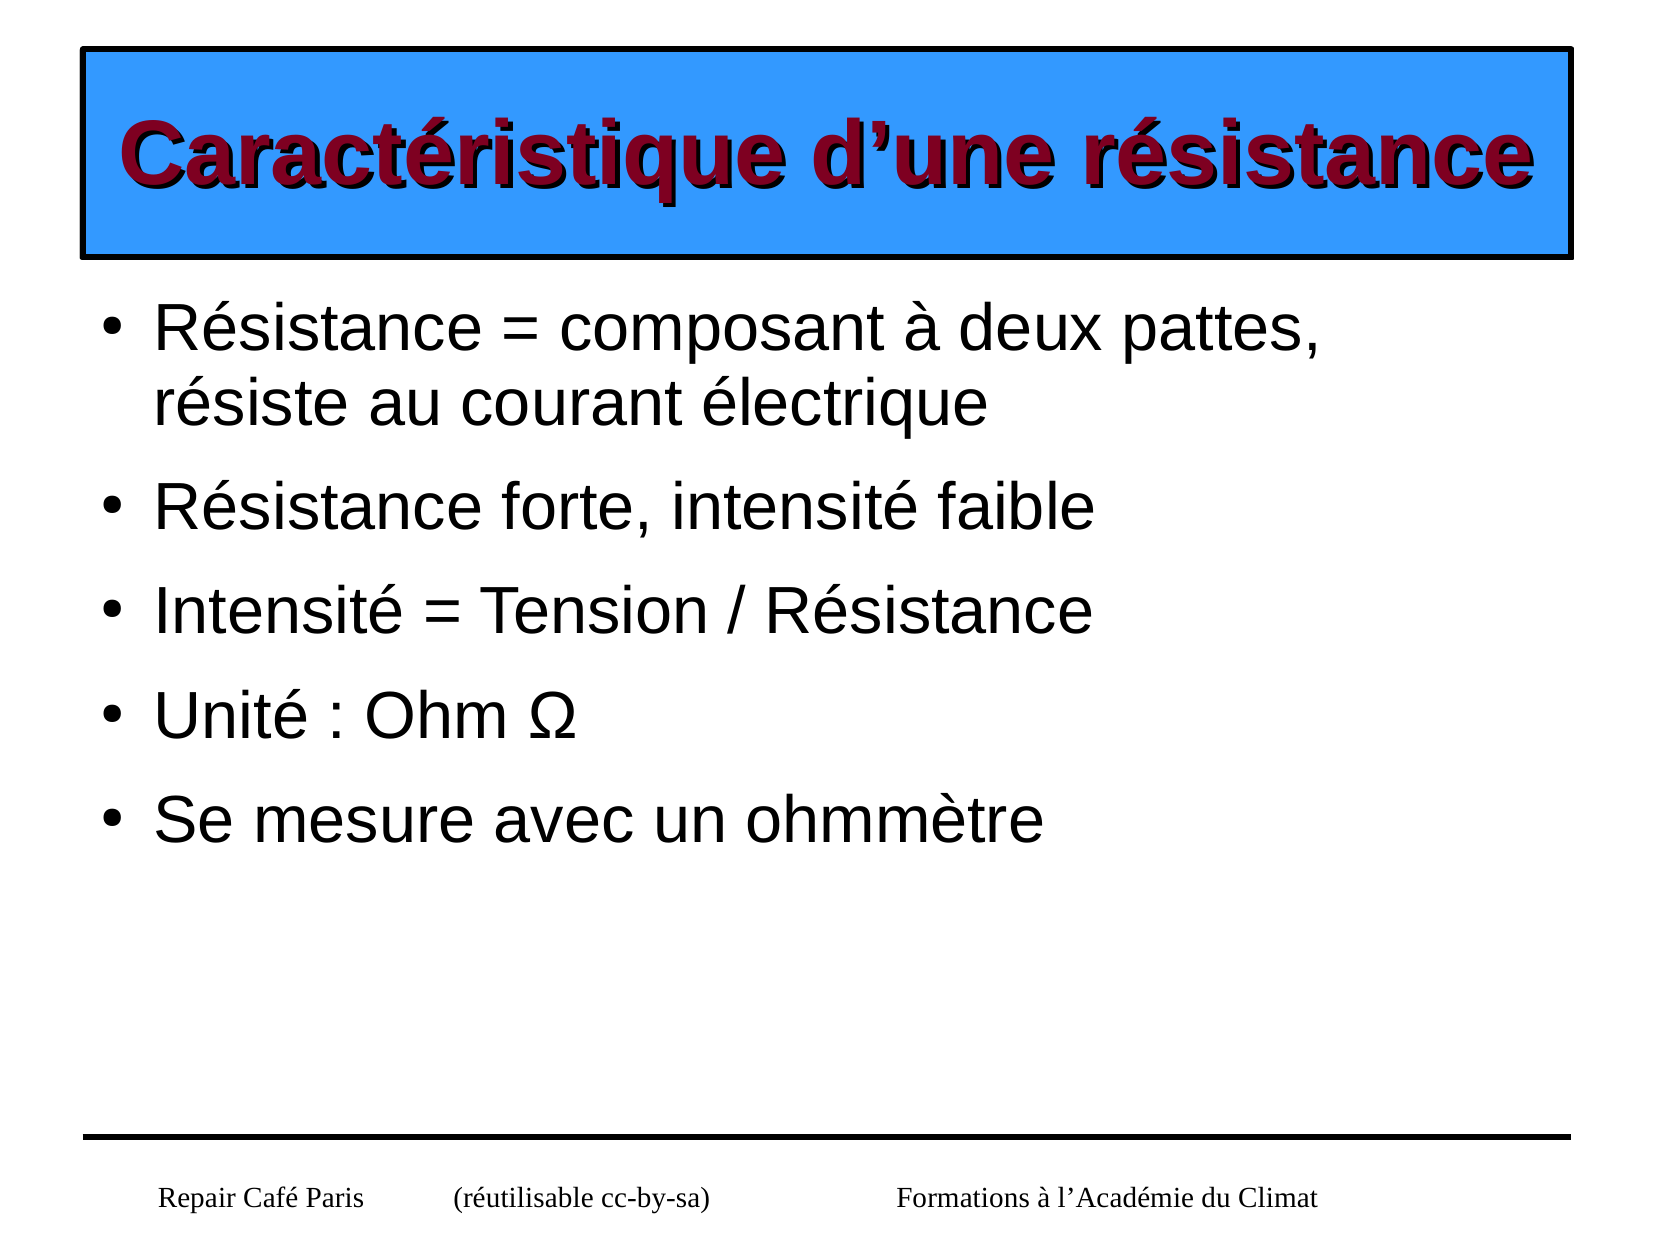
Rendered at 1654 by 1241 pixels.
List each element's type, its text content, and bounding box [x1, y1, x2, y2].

list Résistance = composant à deux pattes, résiste au courant électrique Résistance forte, intensité faible Intensité = Tension / Résistance Unité : Ohm Ω Se mesure avec un ohmmètre [82, 290, 1571, 1109]
title Caractéristique d’une résistance [82, 49, 1571, 257]
